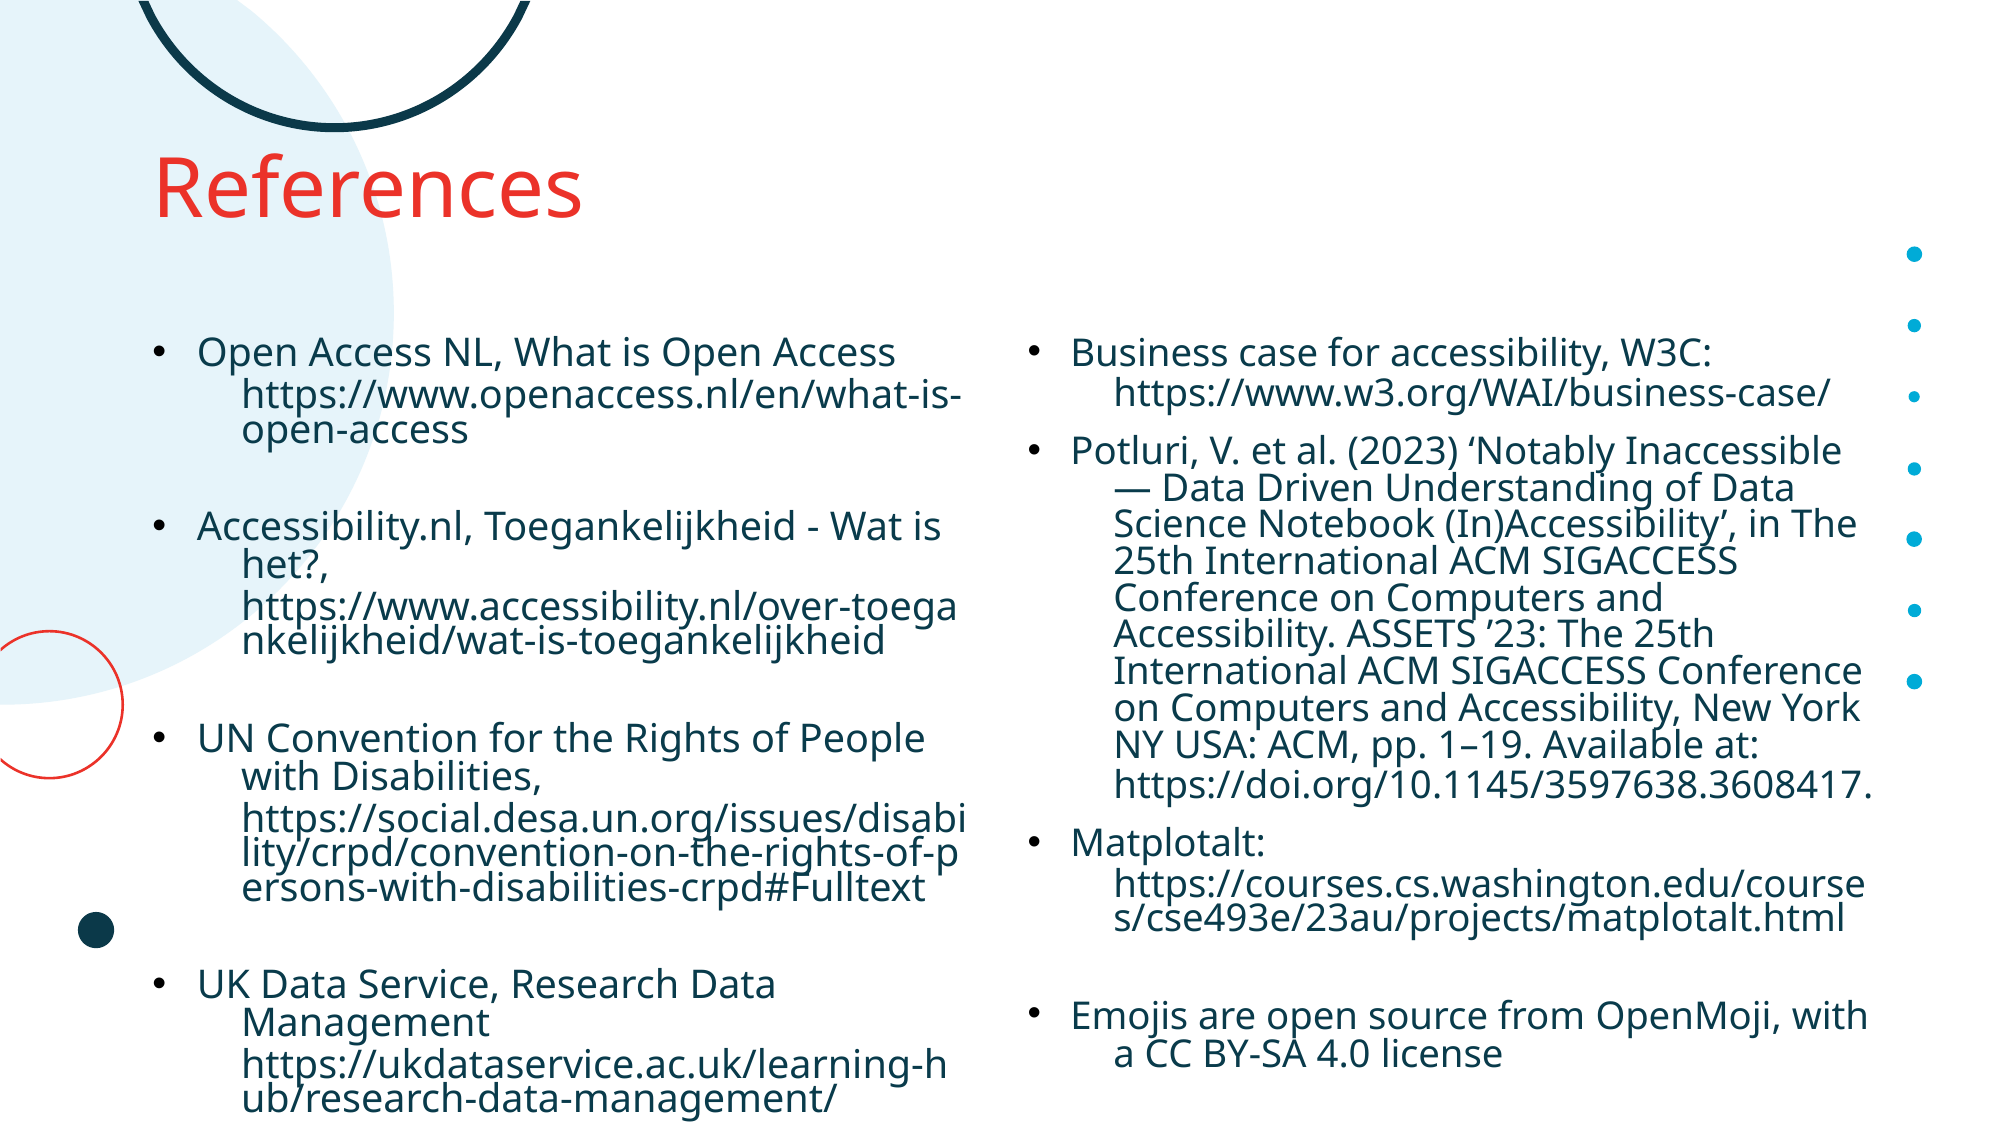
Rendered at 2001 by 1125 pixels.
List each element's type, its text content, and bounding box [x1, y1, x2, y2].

list Open Access NL, What is Open Access https://www.openaccess.nl/en/what-is-open-access Accessibility.nl, Toegankelijkheid - Wat is het?, https://www.accessibility.nl/over-toegankelijkheid/wat-is-toegankelijkheid UN Convention for the Rights of People with Disabilities, https://social.desa.un.org/issues/disability/crpd/convention-on-the-rights-of-persons-with-disabilities-crpd#Fulltext UK Data Service, Research Data Management https://ukdataservice.ac.uk/learning-hub/research-data-management/ [137, 329, 988, 1043]
title References [137, 82, 1863, 300]
list Business case for accessibility, W3C: https://www.w3.org/WAI/business-case/ Potluri, V. et al. (2023) ‘Notably Inaccessible — Data Driven Understanding of Data Science Notebook (In)Accessibility’, in The 25th International ACM SIGACCESS Conference on Computers and Accessibility. ASSETS ’23: The 25th International ACM SIGACCESS Conference on Computers and Accessibility, New York NY USA: ACM, pp. 1–19. Available at: https://doi.org/10.1145/3597638.3608417. Matplotalt: https://courses.cs.washington.edu/courses/cse493e/23au/projects/matplotalt.html Emojis are open source from OpenMoji, with a CC BY-SA 4.0 license [1012, 329, 1897, 1085]
